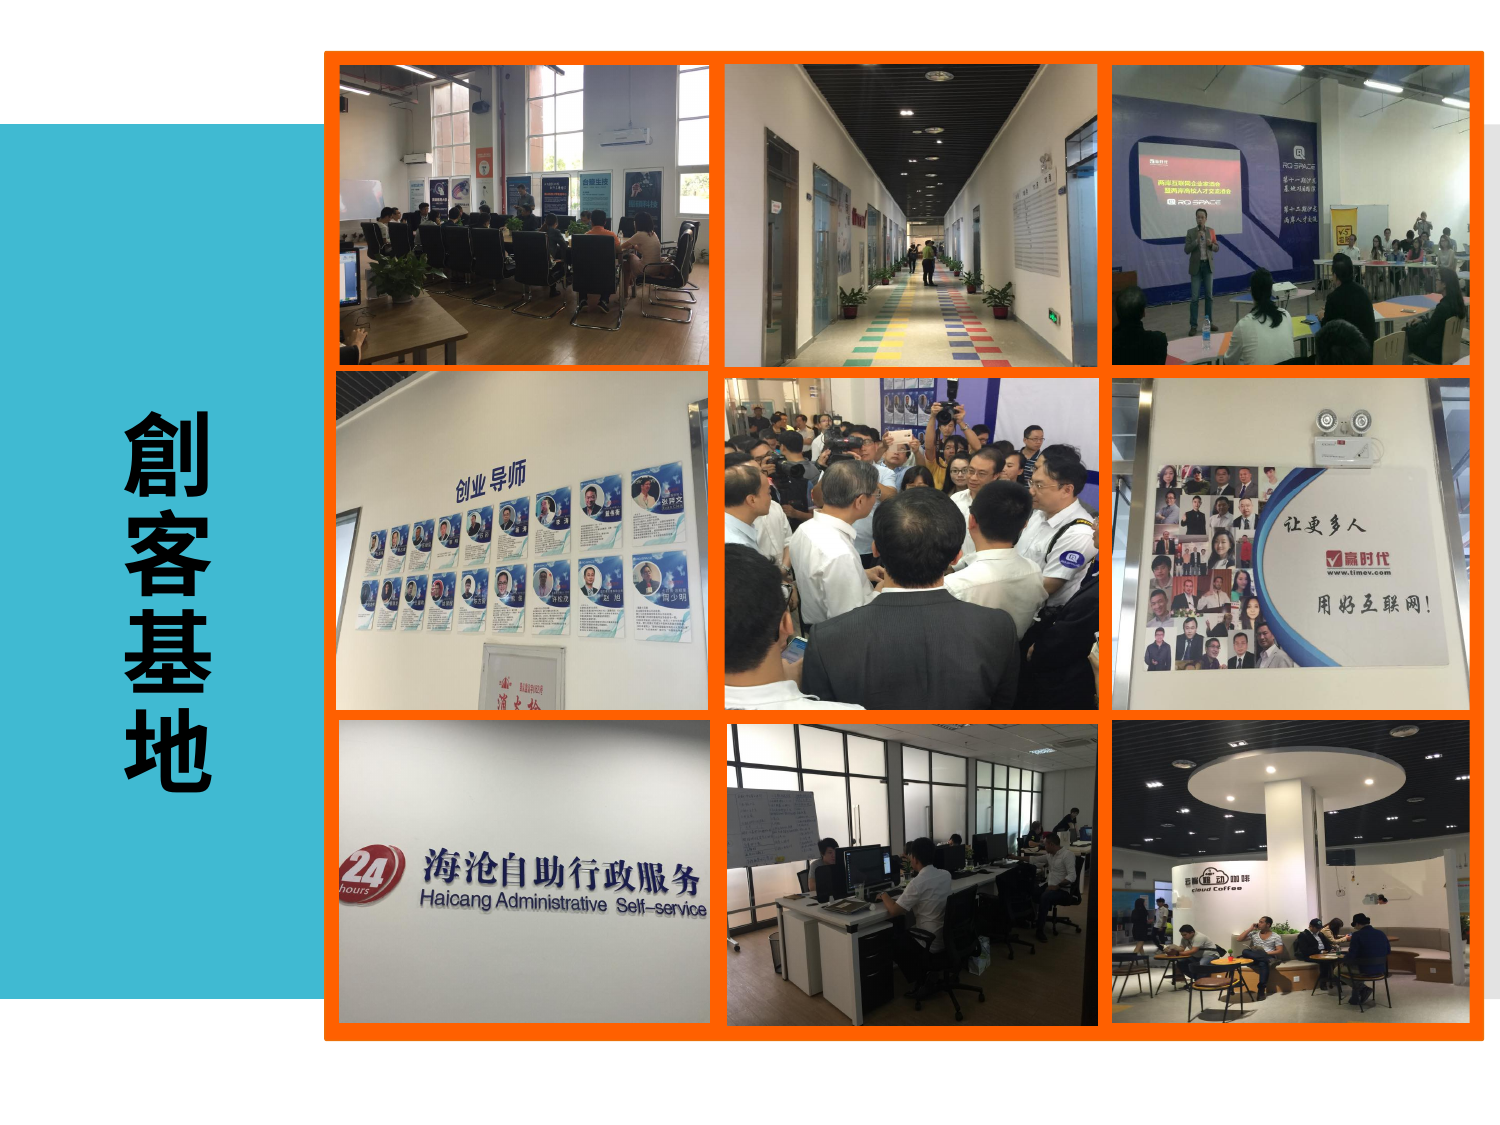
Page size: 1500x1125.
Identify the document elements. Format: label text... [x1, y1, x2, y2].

picture [1112, 378, 1470, 710]
picture [727, 724, 1098, 1026]
picture [1112, 720, 1470, 1023]
text_box [324, 51, 1484, 1041]
picture [336, 371, 708, 710]
picture [339, 721, 710, 1023]
picture [1112, 64, 1470, 365]
title 創客基地 [85, 286, 251, 931]
picture [724, 64, 1098, 367]
picture [724, 378, 1101, 710]
picture [339, 65, 710, 365]
